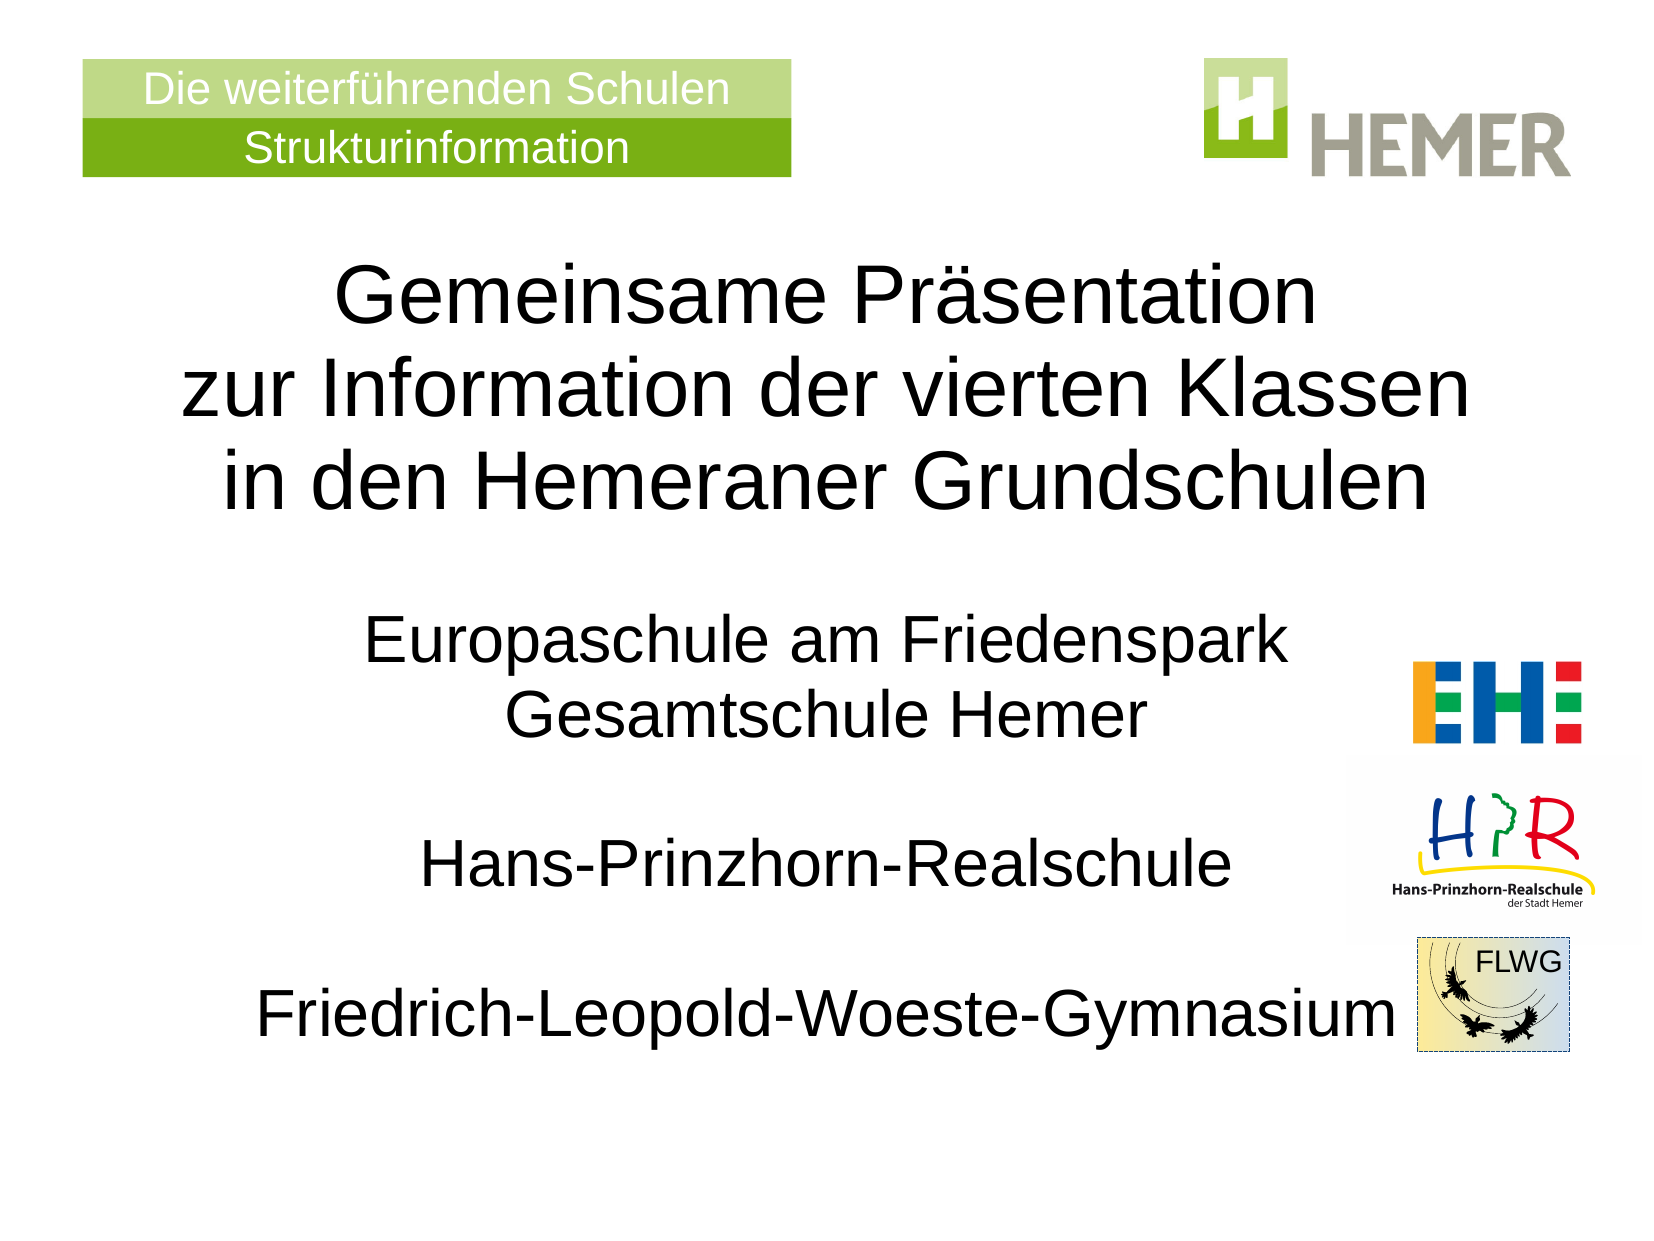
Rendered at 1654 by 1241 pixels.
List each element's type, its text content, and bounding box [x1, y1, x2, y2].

subtitle Gemeinsame Präsentation zur Information der vierten Klassen in den Hemeraner Grundschulen Europaschule am Friedenspark Gesamtschule Hemer Hans-Prinzhorn-Realschule Friedrich-Leopold-Woeste-Gymnasium [82, 200, 1571, 1099]
picture [1203, 58, 1571, 178]
picture [1346, 755, 1642, 1052]
text_box FLWG [1460, 937, 1581, 987]
picture [1413, 661, 1583, 745]
